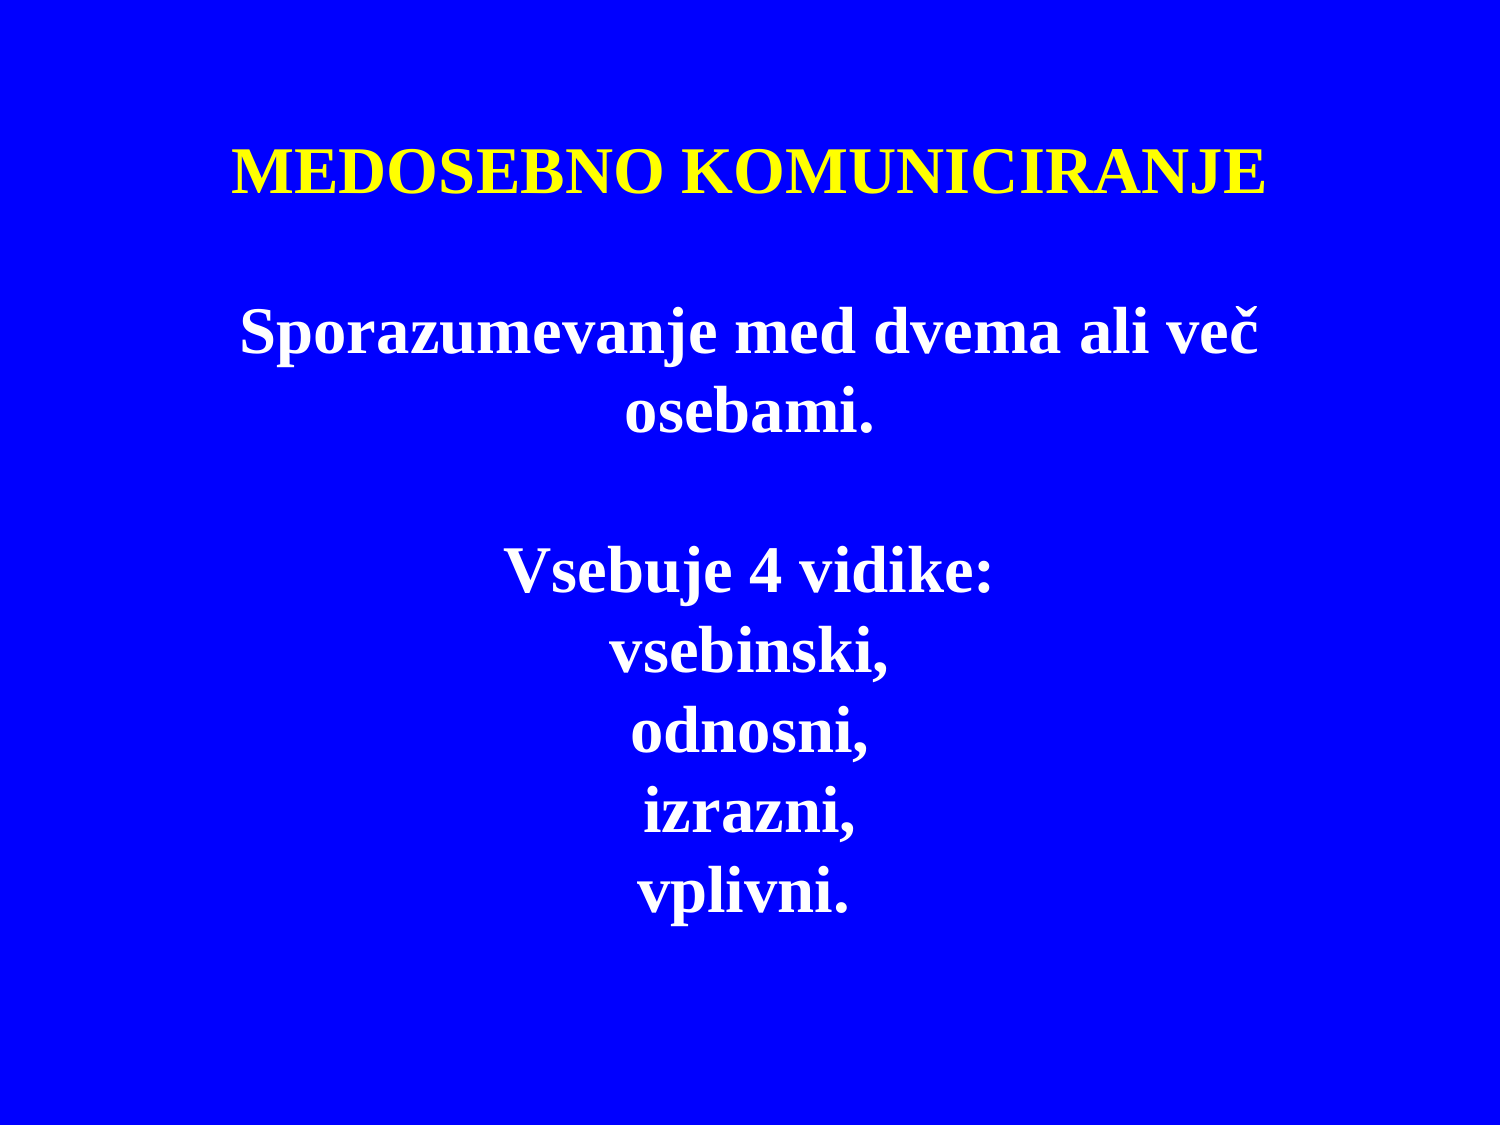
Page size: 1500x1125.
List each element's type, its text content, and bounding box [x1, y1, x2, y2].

title MEDOSEBNO KOMUNICIRANJE Sporazumevanje med dvema ali več osebami. Vsebuje 4 vidike: vsebinski, odnosni, izrazni, vplivni. [112, 49, 1388, 1063]
